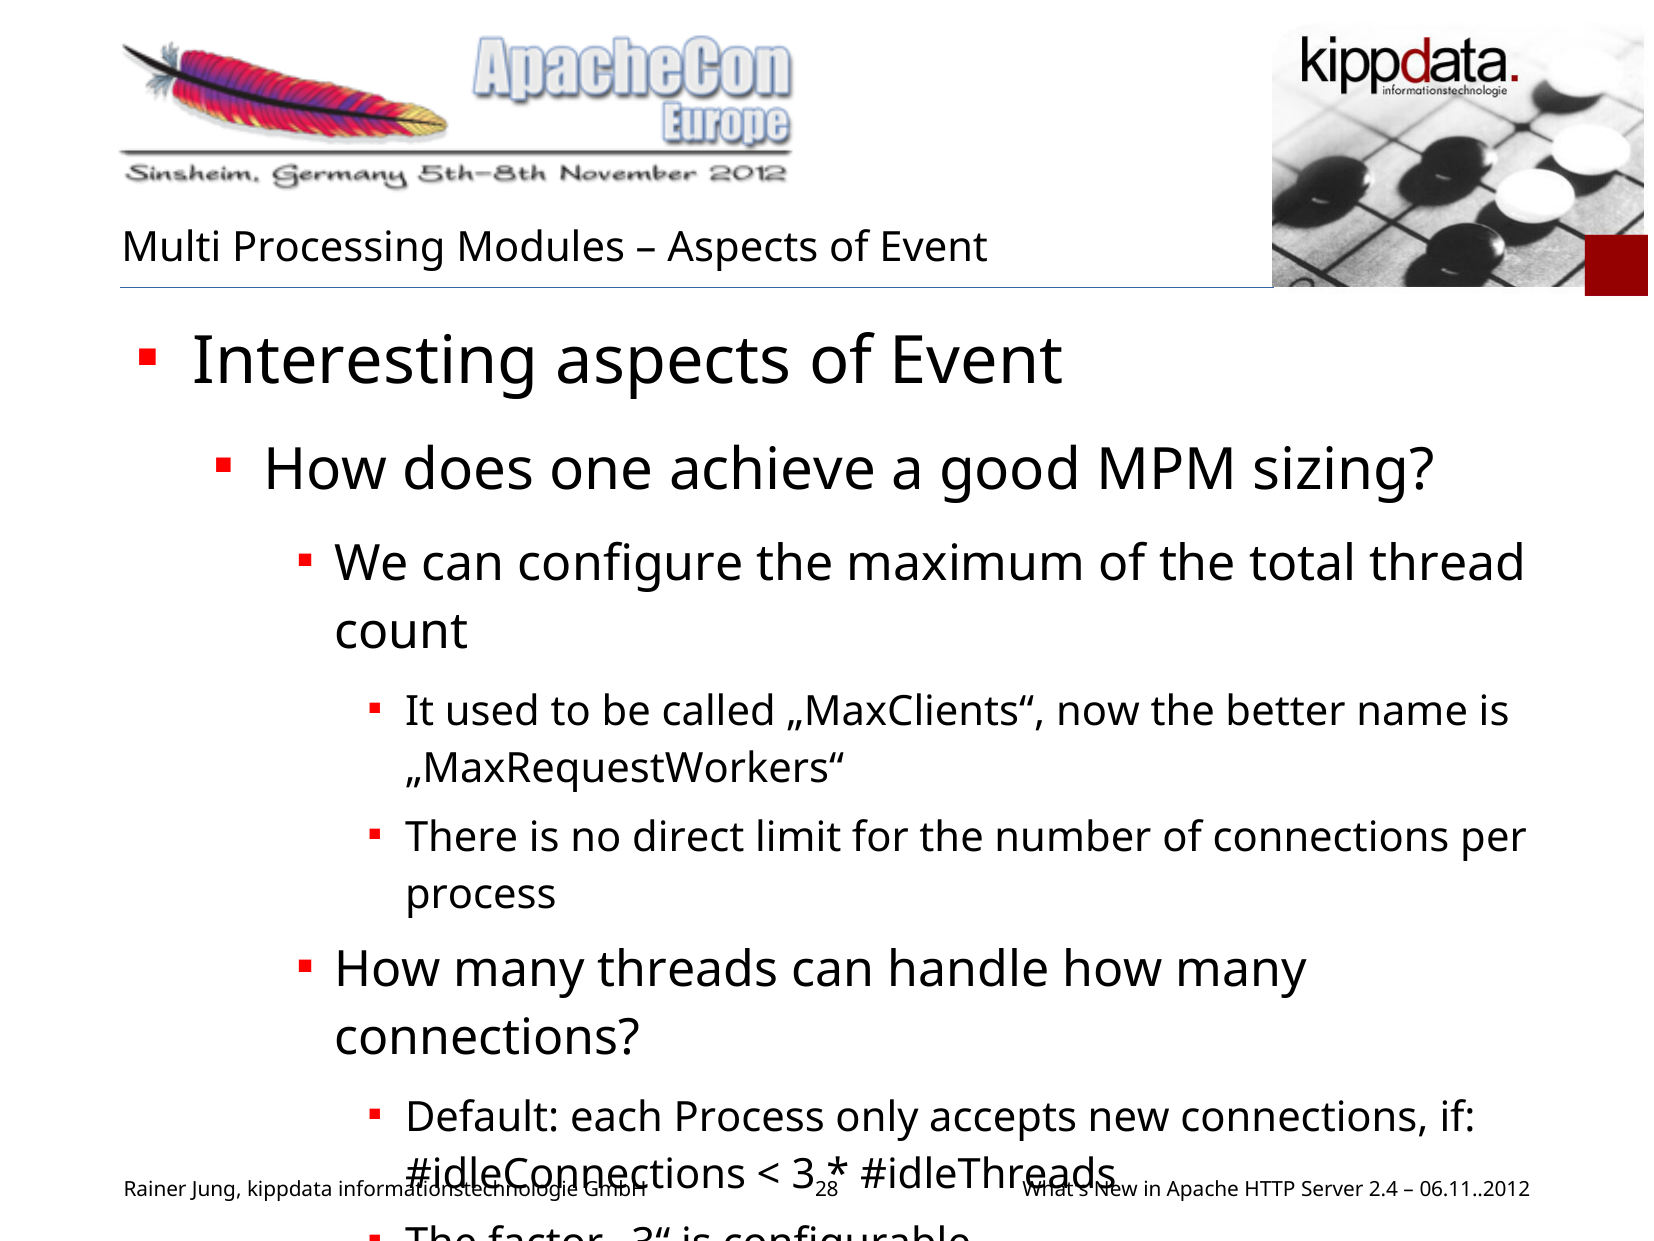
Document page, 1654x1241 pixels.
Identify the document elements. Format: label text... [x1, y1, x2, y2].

list Interesting aspects of Event How does one achieve a good MPM sizing? We can configure the maximum of the total thread count It used to be called „MaxClients“, now the better name is „MaxRequestWorkers“ There is no direct limit for the number of connections per process How many threads can handle how many connections? Default: each Process only accepts new connections, if: #idleConnections < 3 * #idleThreads The factor „3“ is configurable [121, 312, 1534, 1190]
title Multi Processing Modules – Aspects of Event [121, 204, 1242, 286]
picture [1272, 5, 1648, 302]
picture [113, 32, 797, 195]
